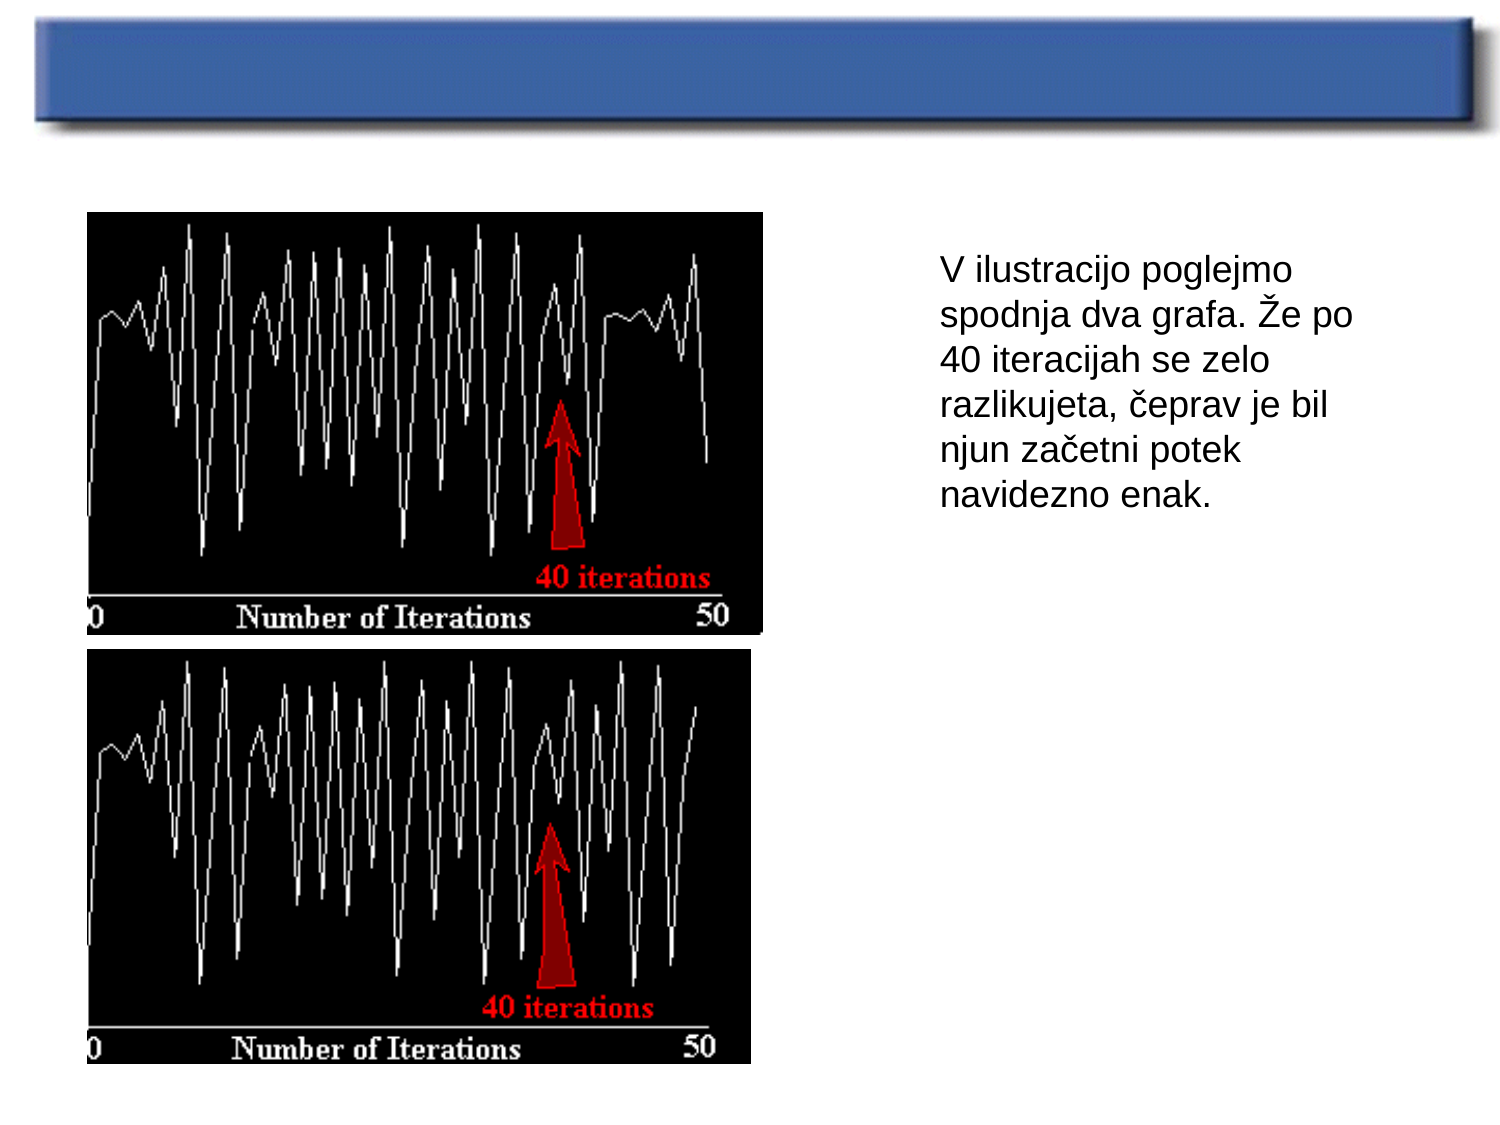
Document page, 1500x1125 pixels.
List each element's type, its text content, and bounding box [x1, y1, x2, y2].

text_box V ilustracijo poglejmo spodnja dva grafa. Že po 40 iteracijah se zelo razlikujeta, čeprav je bil njun začetni potek navidezno enak. [924, 237, 1376, 568]
picture [87, 649, 751, 1065]
picture [87, 212, 763, 635]
picture [33, 14, 1500, 141]
